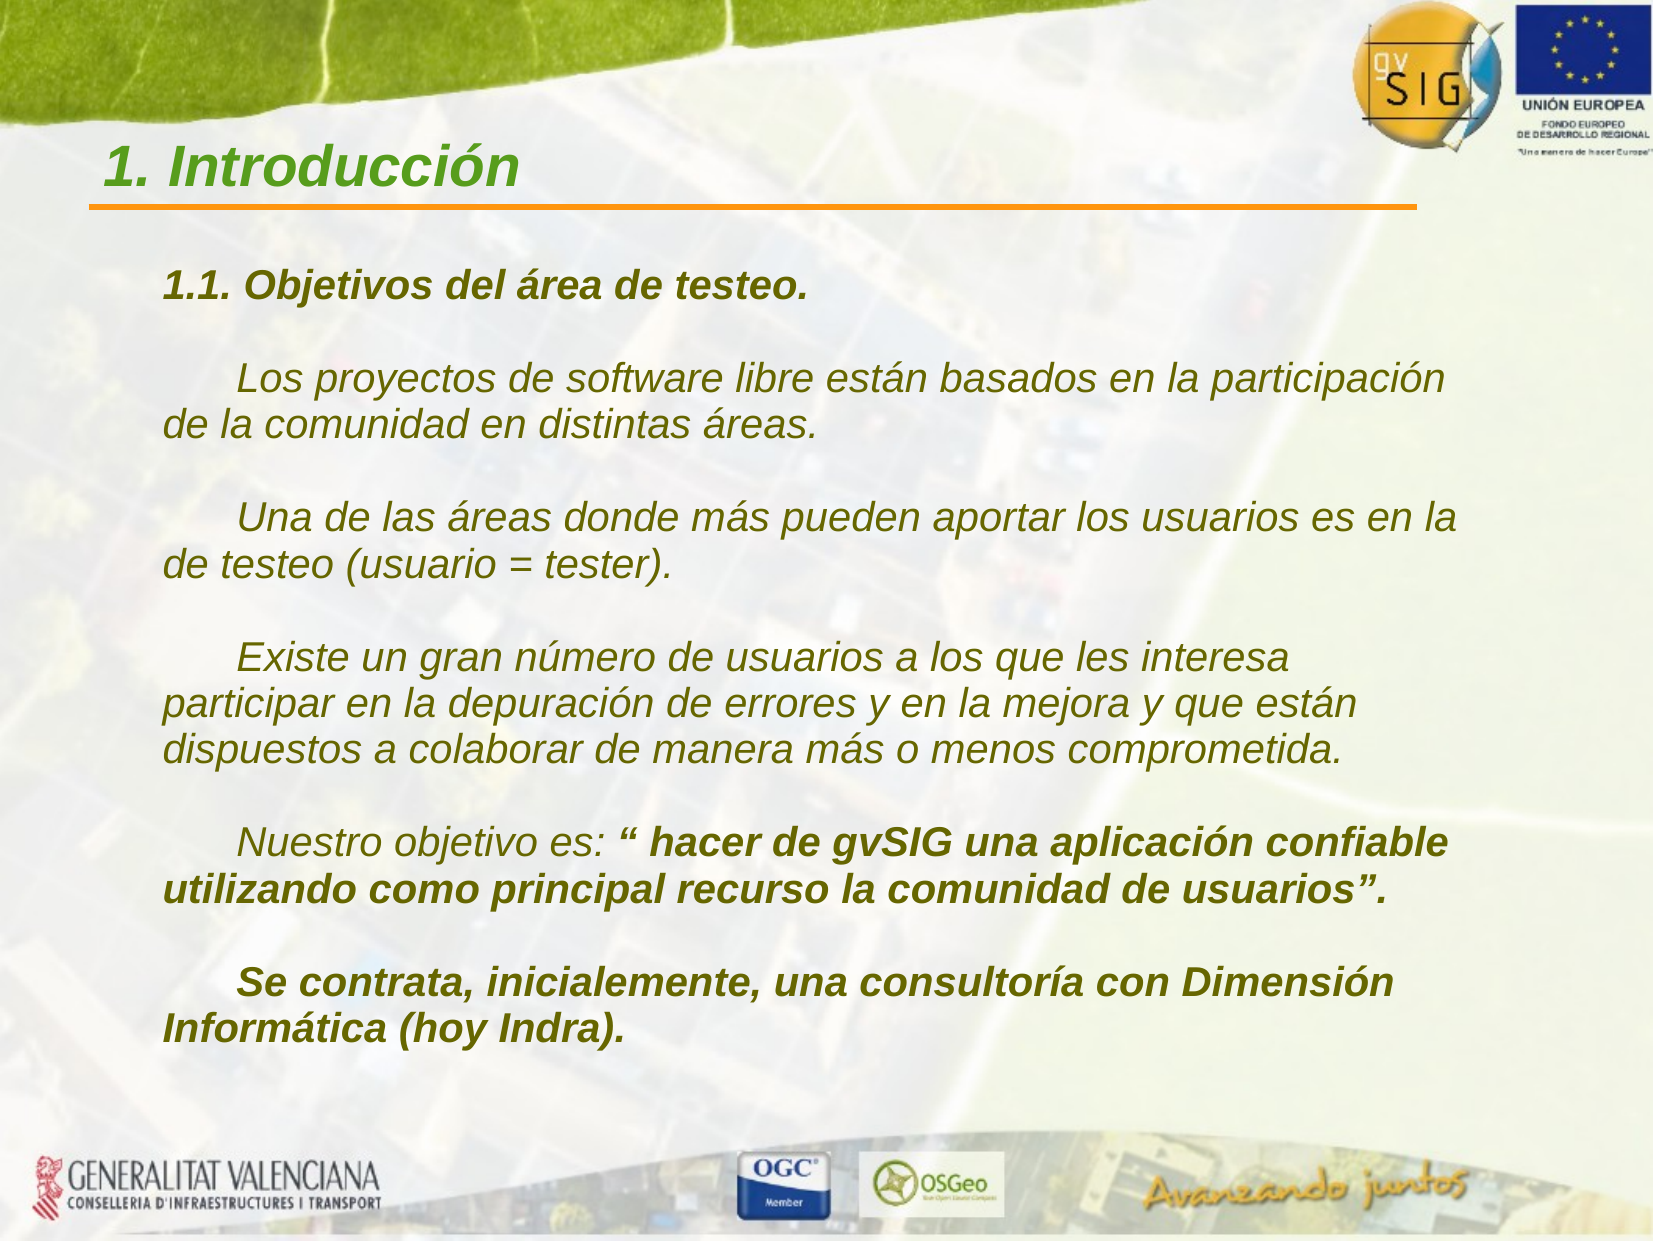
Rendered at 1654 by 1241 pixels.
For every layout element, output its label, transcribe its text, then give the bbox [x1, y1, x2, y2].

picture [0, 0, 1653, 1241]
text_box 1. Introducción [88, 126, 1418, 215]
text_box 1.1. Objetivos del área de testeo. Los proyectos de software libre están basados en la participación de la comunidad en distintas áreas. Una de las áreas donde más pueden aportar los usuarios es en la de testeo (usuario = tester). Existe un gran número de usuarios a los que les interesa participar en la depuración de errores y en la mejora y que están dispuestos a colaborar de manera más o menos comprometida. Nuestro objetivo es: “ hacer de gvSIG una aplicación confiable utilizando como principal recurso la comunidad de usuarios”. Se contrata, inicialemente, una consultoría con Dimensión Informática (hoy Indra). [147, 254, 1477, 1171]
